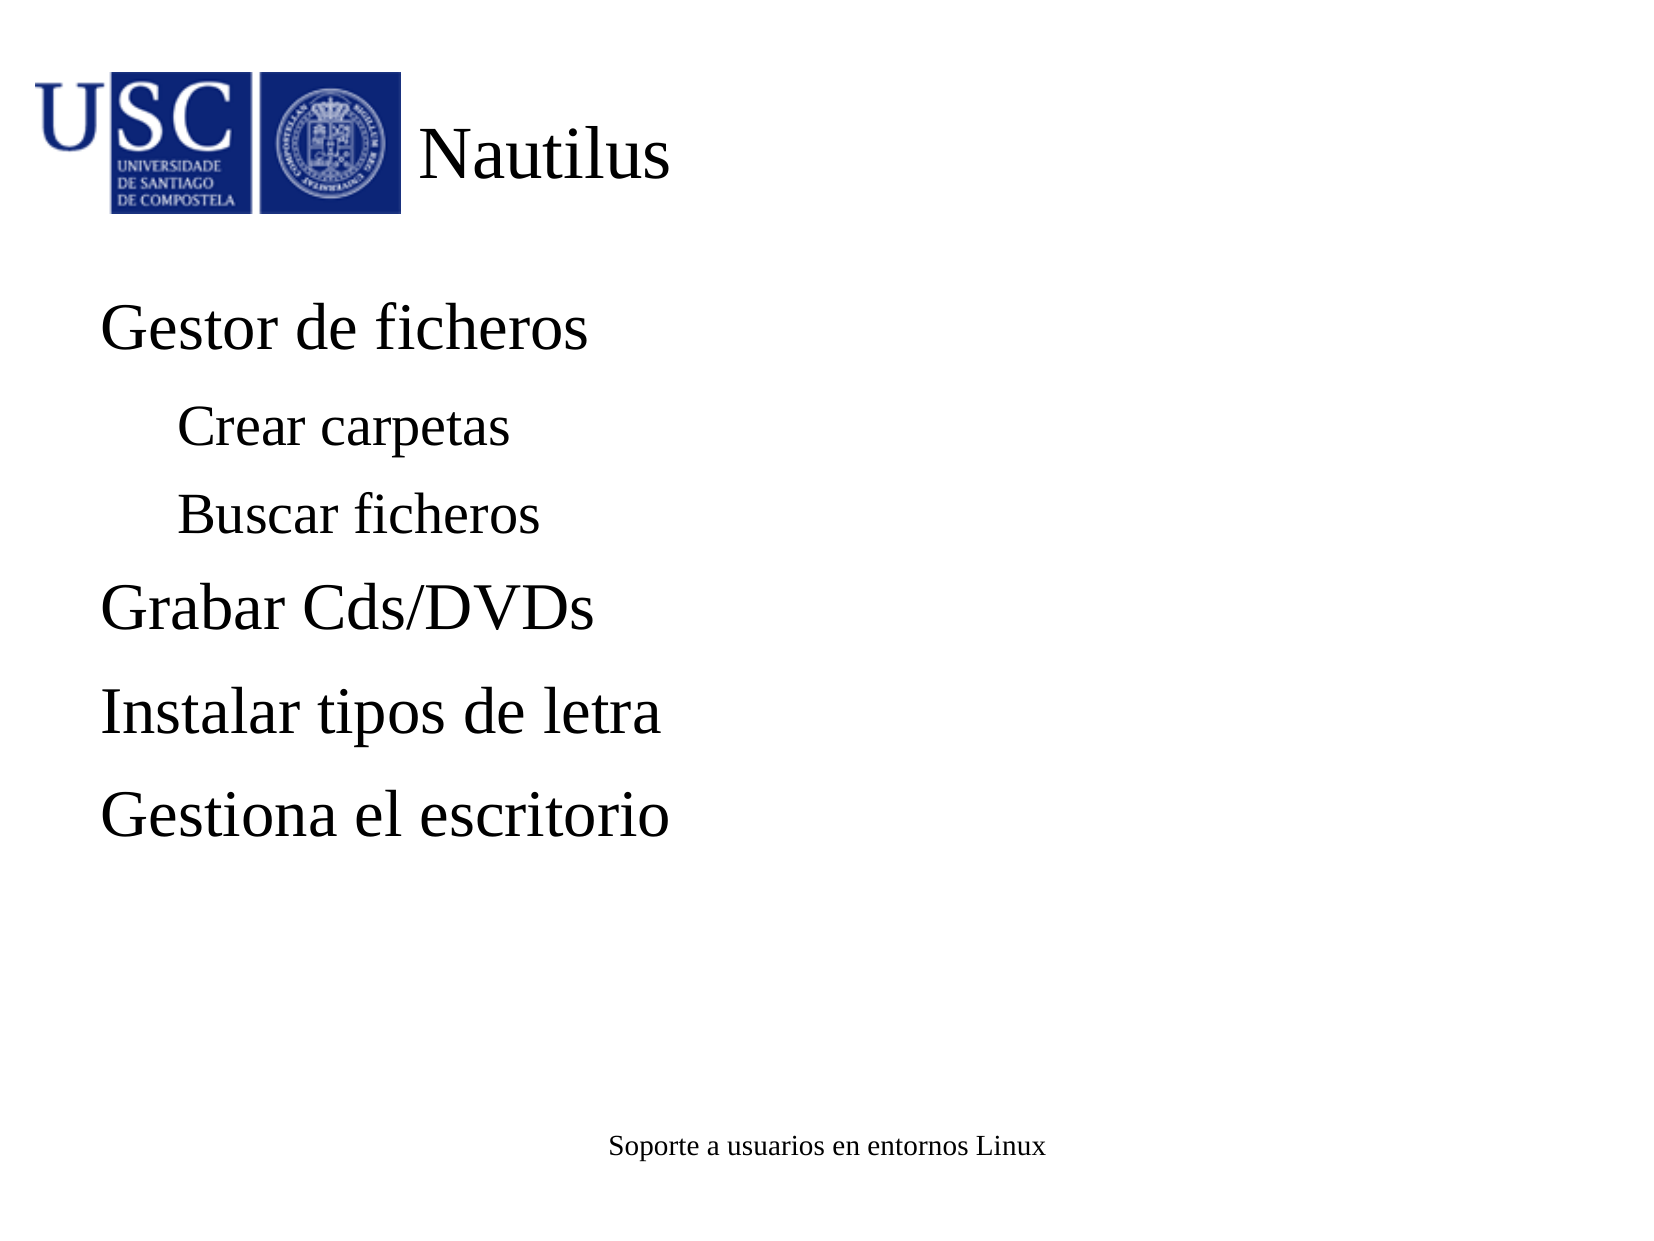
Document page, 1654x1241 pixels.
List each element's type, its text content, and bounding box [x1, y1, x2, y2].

picture [35, 72, 401, 214]
list Gestor de ficheros Crear carpetas Buscar ficheros Grabar Cds/DVDs Instalar tipos de letra Gestiona el escritorio [82, 290, 1571, 1109]
title Nautilus [418, 49, 1571, 257]
